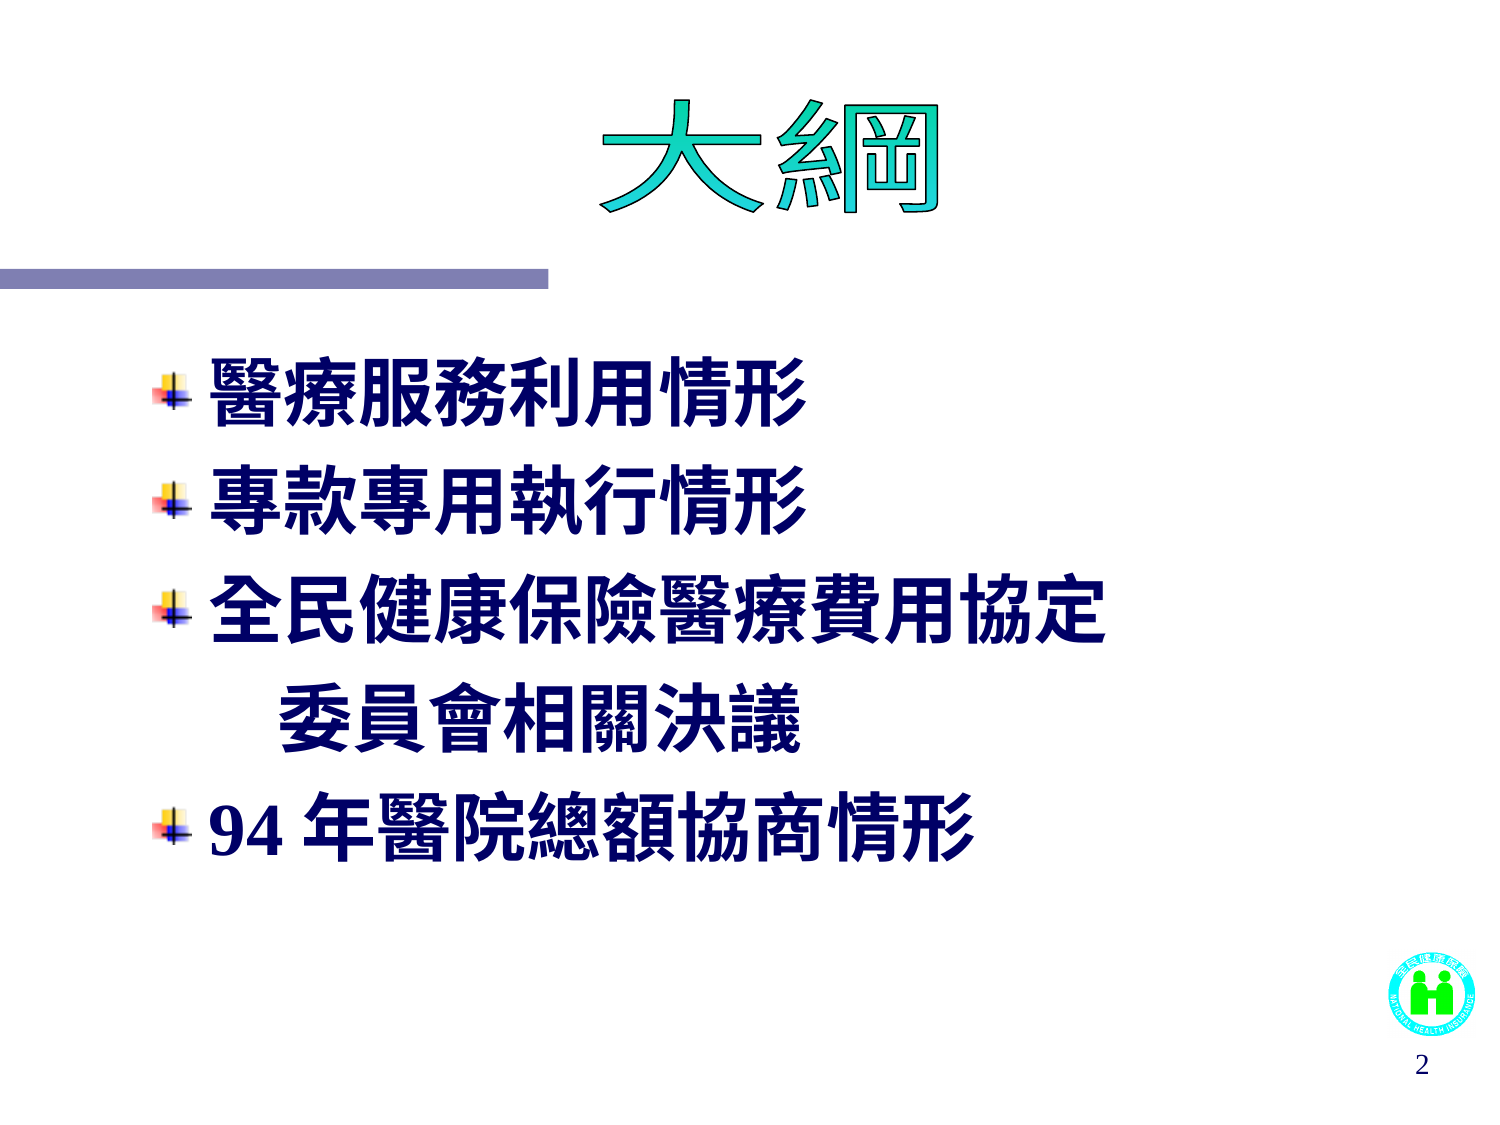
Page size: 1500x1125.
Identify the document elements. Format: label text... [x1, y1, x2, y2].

text_box 大綱 [803, 178, 818, 207]
text_box 大綱 [599, 100, 764, 213]
list 醫療服務利用情形 專款專用執行情形 全民健康保險醫療費用協定 委員會相關決議 94年醫院總額協商情形 [137, 337, 1238, 925]
text_box 大綱 [777, 178, 797, 211]
text_box 大綱 [863, 115, 920, 190]
text_box 大綱 [777, 99, 842, 201]
text_box 大綱 [844, 105, 938, 213]
text_box [1400, 1037, 1476, 1125]
